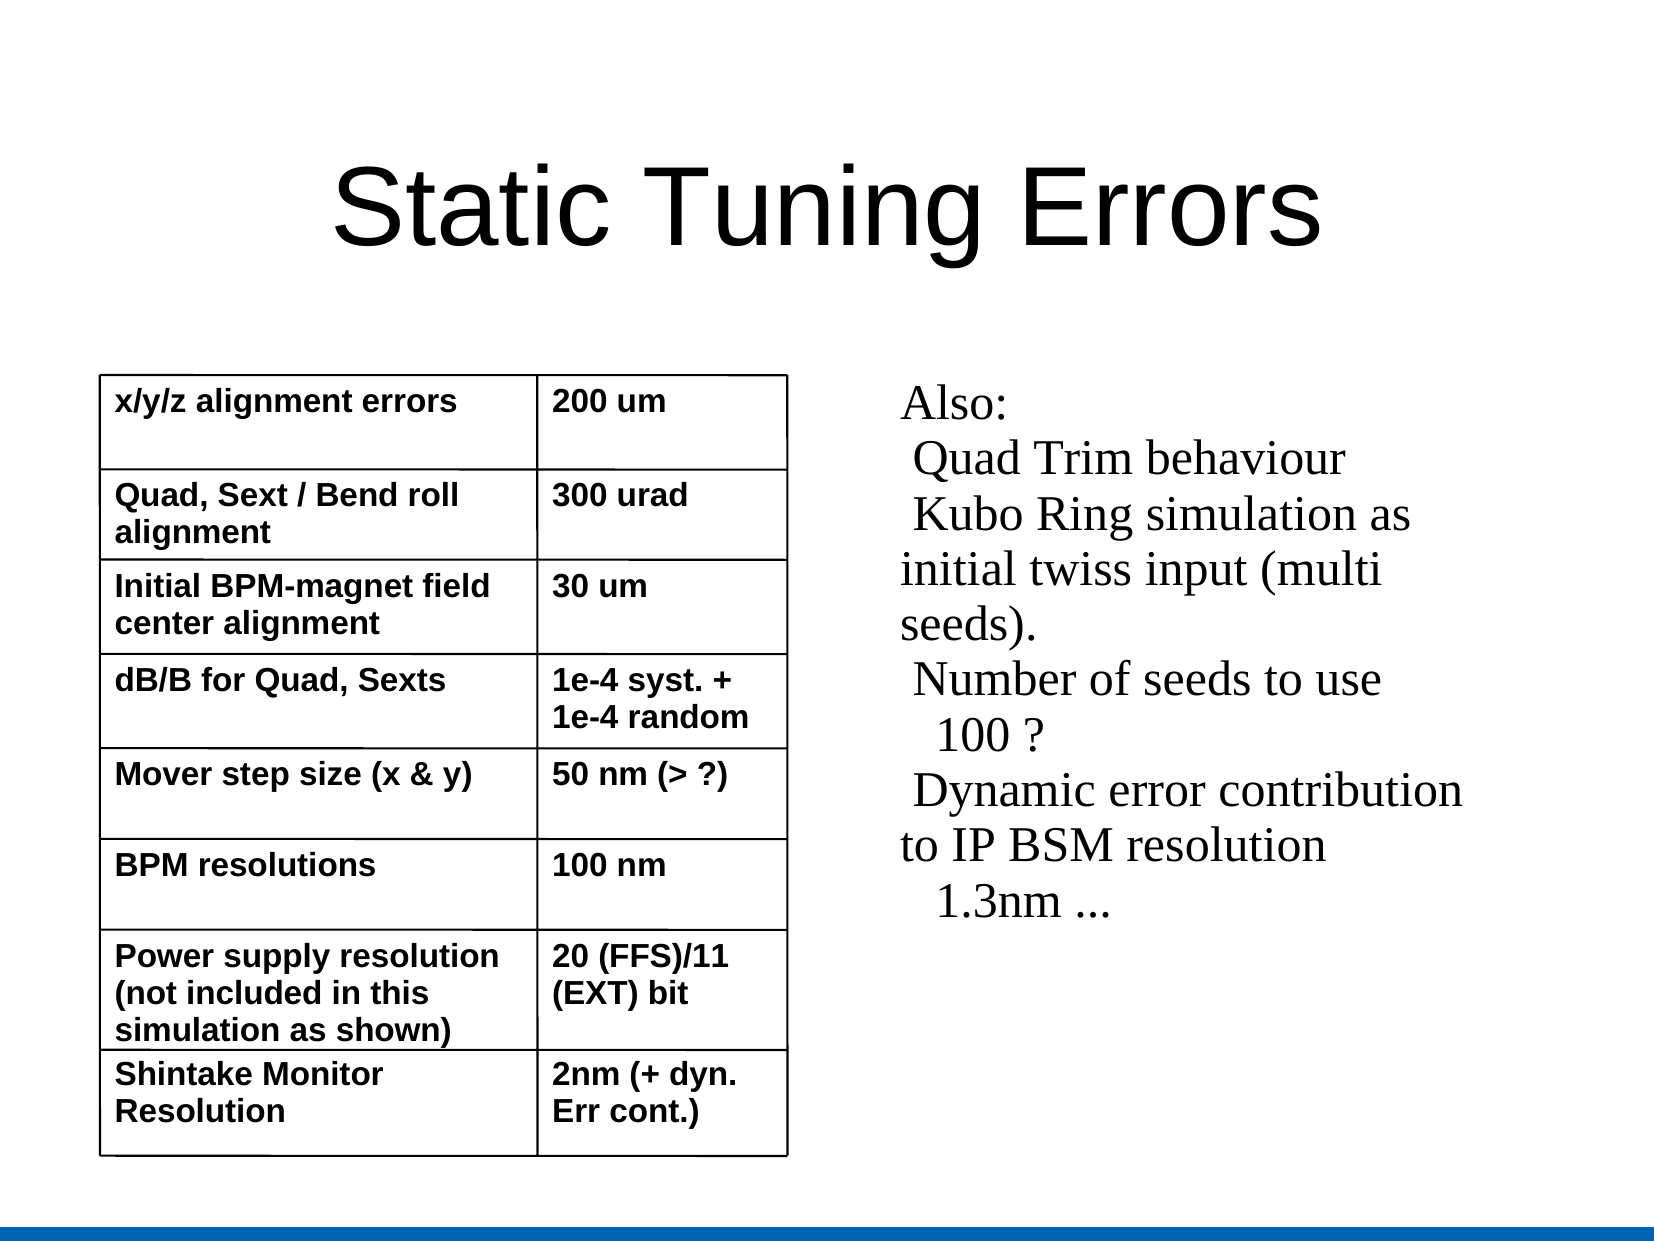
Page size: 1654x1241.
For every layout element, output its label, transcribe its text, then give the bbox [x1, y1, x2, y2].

text_box Mover step size (x & y)‏ [101, 750, 536, 837]
text_box Shintake Monitor Resolution [101, 1051, 536, 1154]
text_box Also: Quad Trim behaviour Kubo Ring simulation as initial twiss input (multi seeds). Number of seeds to use 100 ? Dynamic error contribution to IP BSM resolution 1.3nm ... [900, 375, 1501, 980]
text_box BPM resolutions [101, 840, 536, 928]
text_box 100 nm [539, 841, 786, 928]
text_box 20 (FFS)/11 (EXT) bit [539, 931, 786, 1048]
text_box 50 nm (> ?) [539, 750, 786, 838]
text_box Initial BPM-magnet field center alignment [101, 561, 536, 652]
text_box 2nm (+ dyn. Err cont.) [539, 1051, 786, 1154]
text_box 30 um [539, 561, 786, 653]
text_box x/y/z alignment errors [101, 377, 536, 468]
text_box dB/B for Quad, Sexts [101, 655, 536, 747]
title Static Tuning Errors [121, 102, 1533, 311]
text_box 200 um [539, 377, 786, 468]
text_box Quad, Sext / Bend roll alignment [101, 471, 536, 558]
text_box 300 urad [539, 471, 786, 558]
text_box 1e-4 syst. + 1e-4 random [539, 656, 786, 747]
text_box Power supply resolution (not included in this simulation as shown) [101, 931, 536, 1048]
